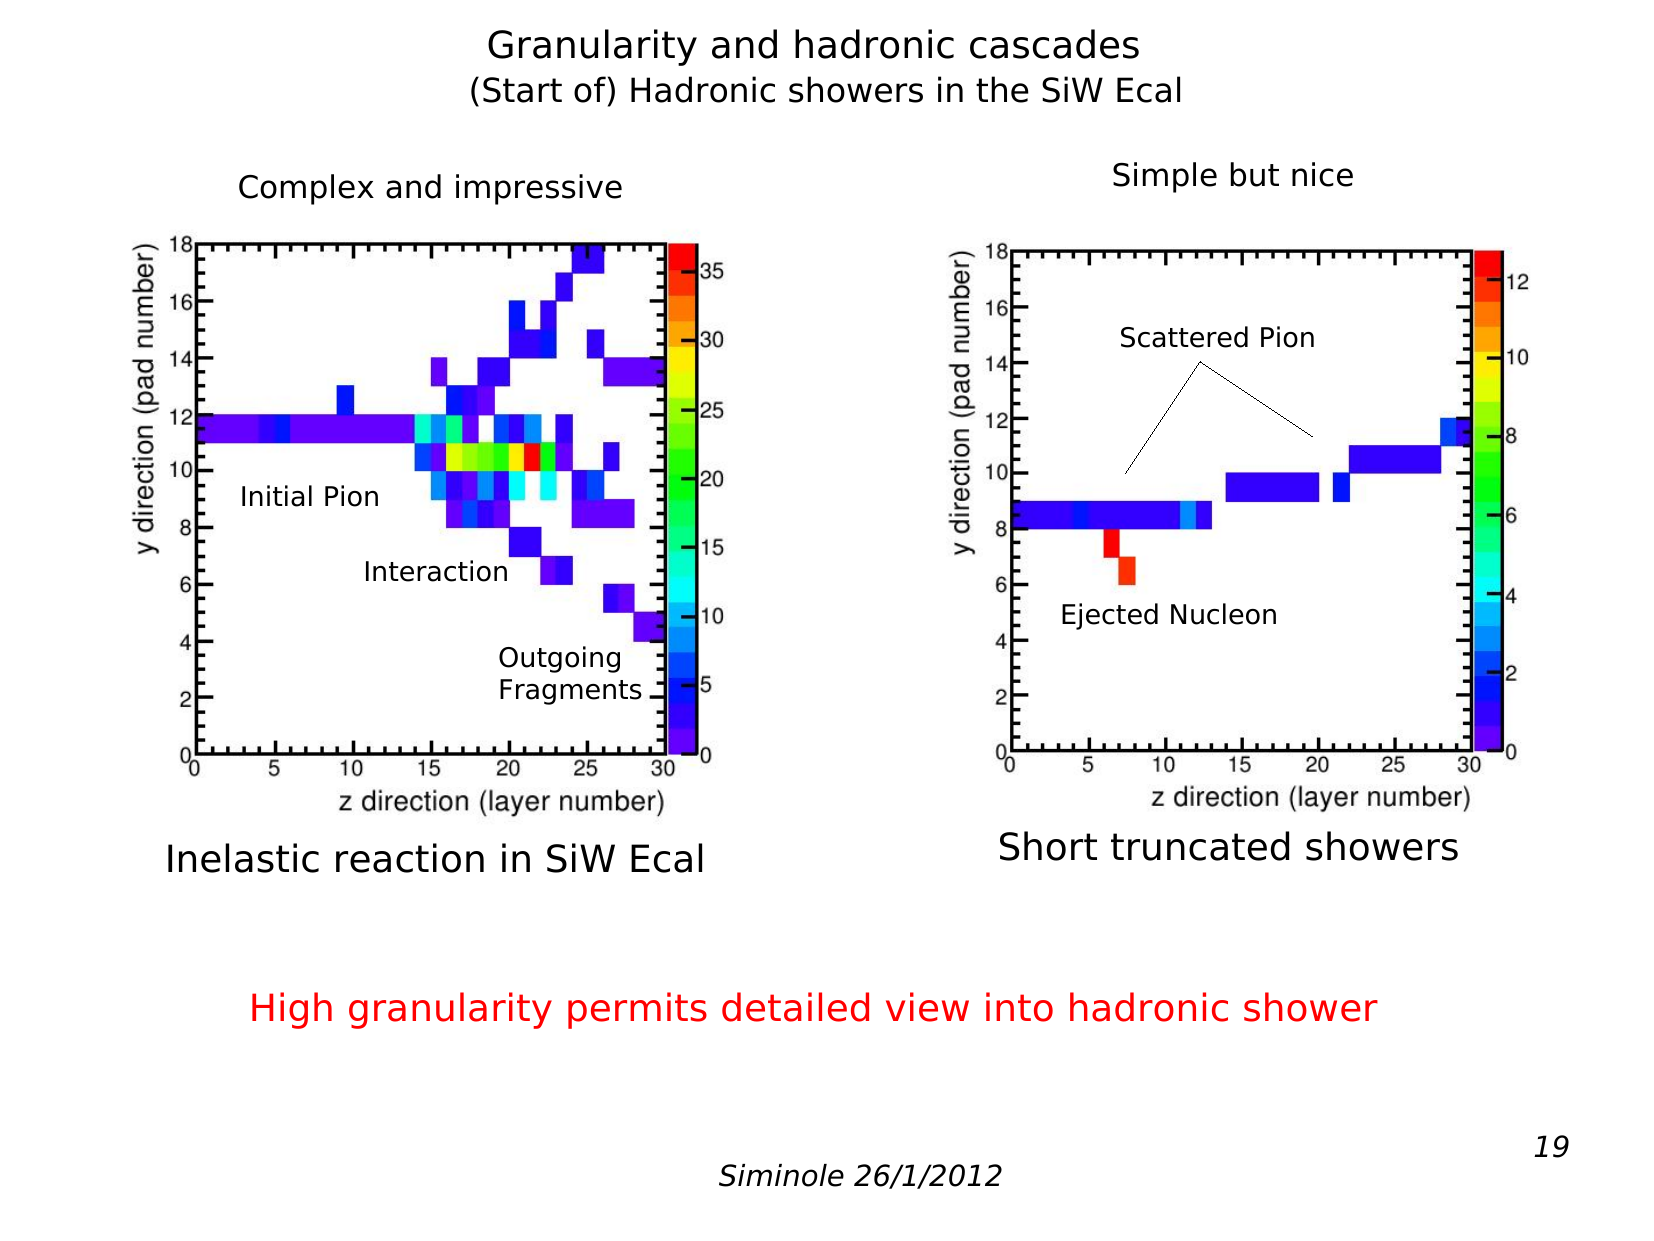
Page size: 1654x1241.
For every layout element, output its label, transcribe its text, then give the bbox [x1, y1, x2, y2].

text_box Inelastic reaction in SiW Ecal [150, 830, 721, 928]
text_box Scattered Pion [1104, 315, 1331, 362]
text_box Simple but nice [1096, 150, 1370, 202]
text_box High granularity permits detailed view into hadronic shower [234, 979, 1391, 1125]
picture [104, 211, 751, 829]
text_box Granularity and hadronic cascades [471, 16, 1156, 64]
picture [928, 229, 1544, 815]
text_box (Start of) Hadronic showers in the SiW Ecal [453, 64, 1201, 118]
text_box Short truncated showers [982, 818, 1475, 916]
text_box Initial Pion [225, 473, 396, 521]
text_box Complex and impressive [222, 162, 638, 214]
text_box Ejected Nucleon [1045, 591, 1295, 639]
text_box Interaction [348, 548, 526, 596]
text_box Outgoing Fragments [483, 635, 657, 714]
